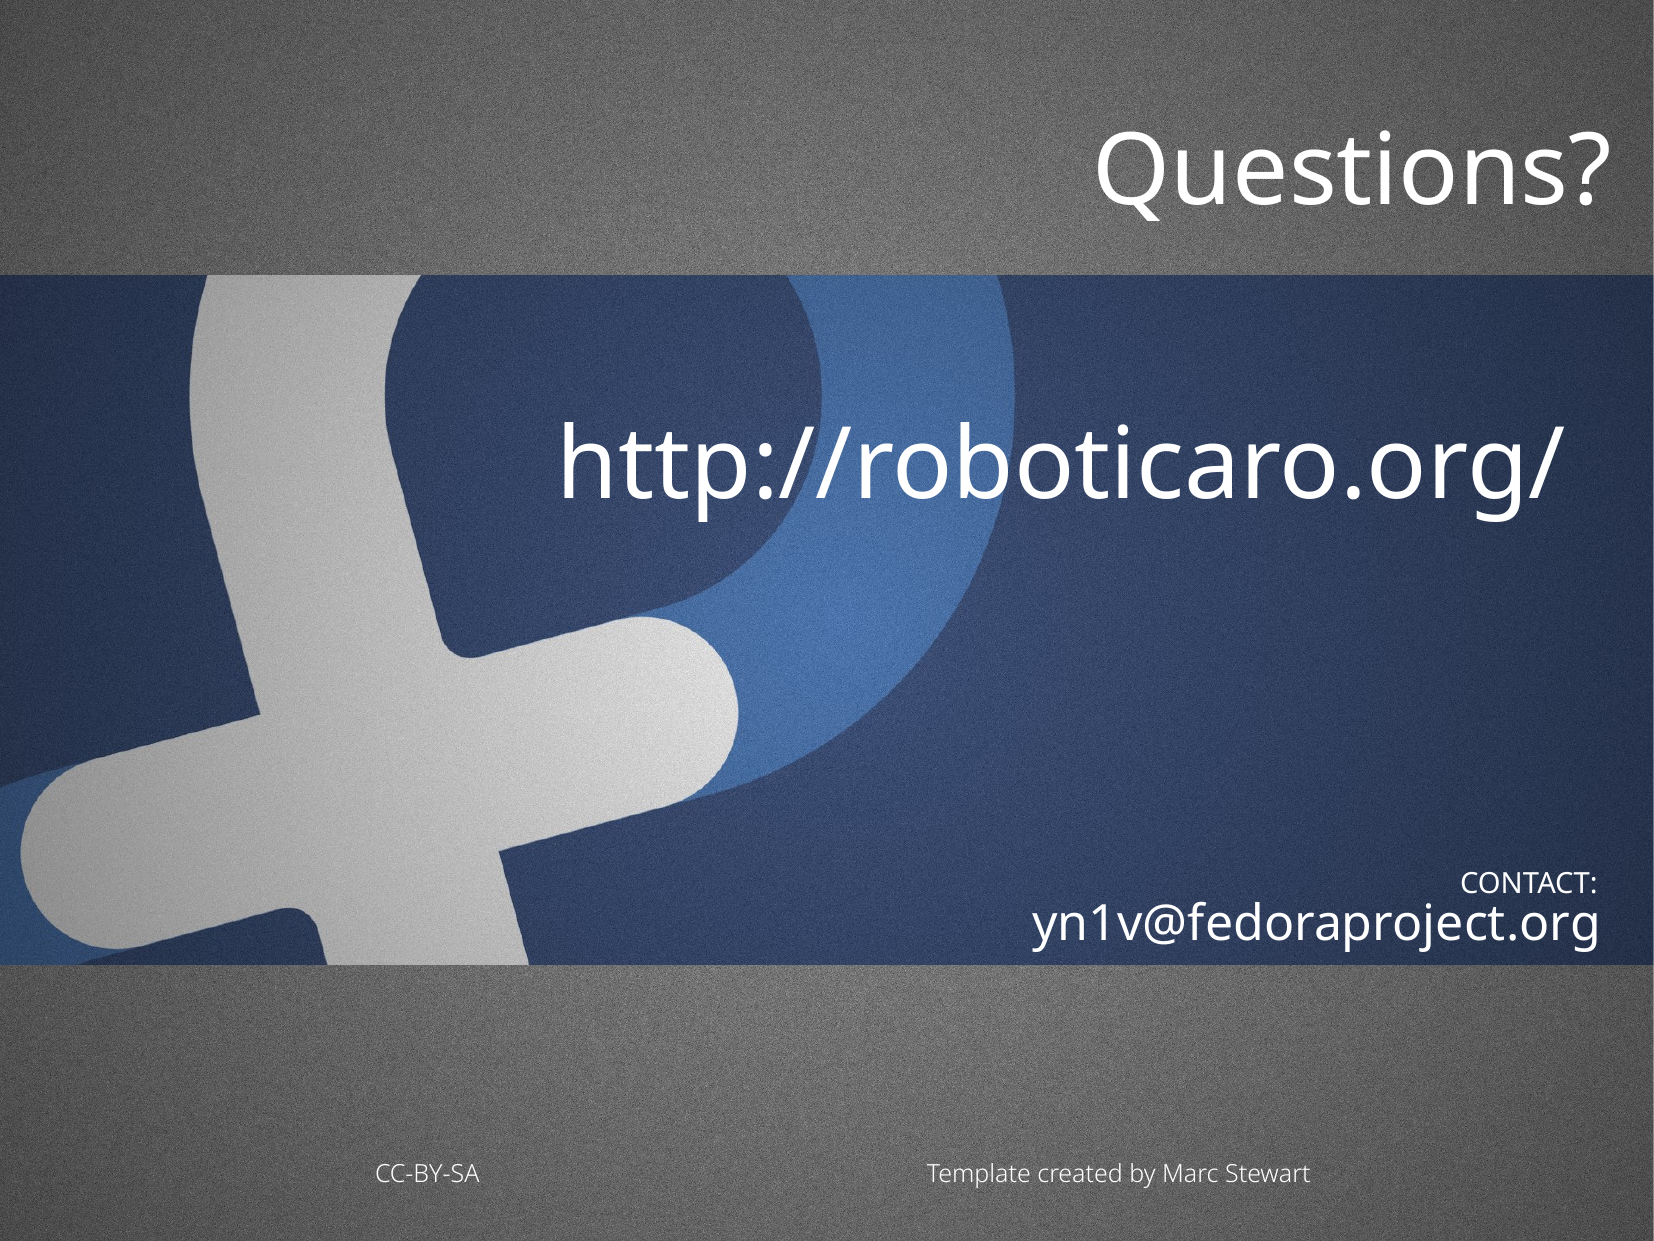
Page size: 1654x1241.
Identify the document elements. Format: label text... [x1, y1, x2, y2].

picture [0, 0, 1654, 1241]
text_box yn1v@fedoraproject.org [80, 879, 1616, 953]
text_box http://roboticaro.org/ [542, 383, 1639, 501]
title Questions? [37, 107, 1613, 224]
text_box CC-BY-SA Template created by Marc Stewart [75, 1126, 1613, 1197]
text_box CONTACT: [77, 854, 1613, 904]
